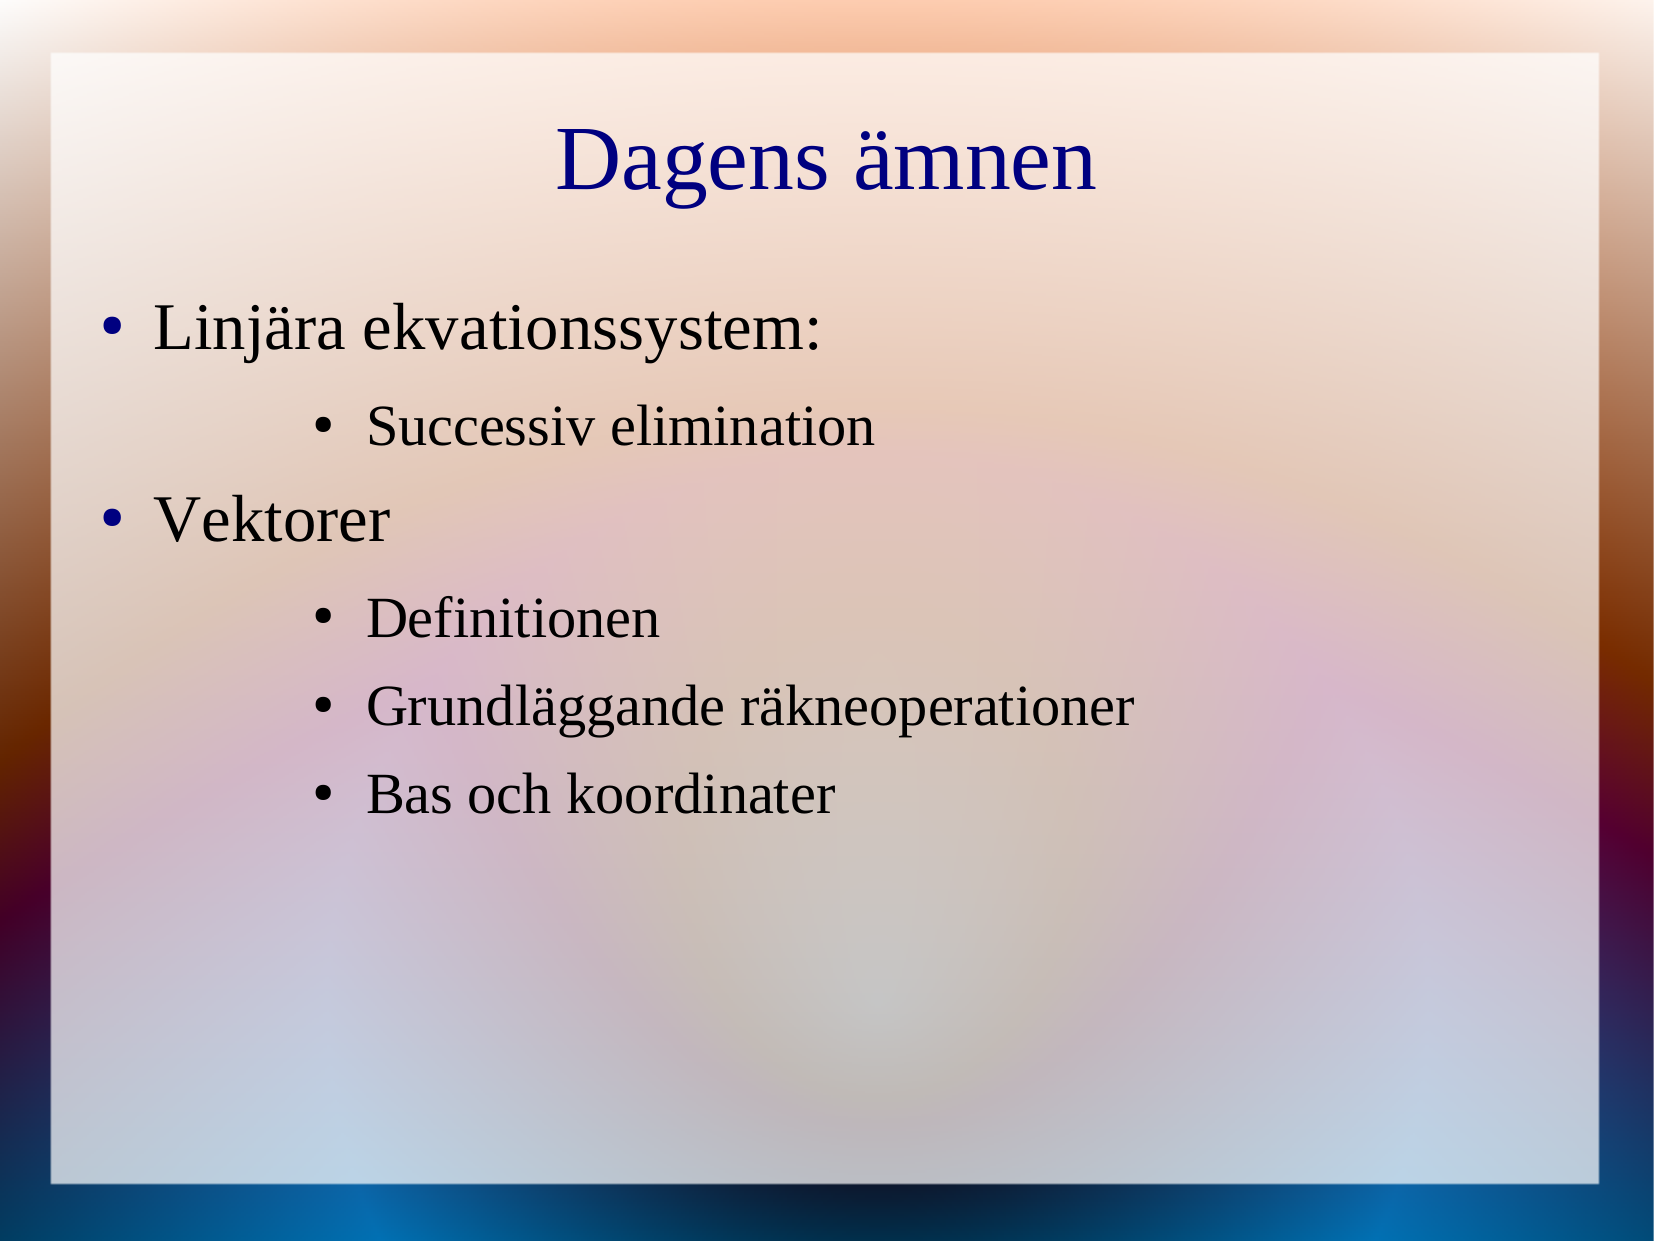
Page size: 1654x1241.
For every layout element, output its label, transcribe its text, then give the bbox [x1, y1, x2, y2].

title Dagens ämnen [82, 62, 1571, 256]
list Linjära ekvationssystem: Successiv elimination Vektorer Definitionen Grundläggande räkneoperationer Bas och koordinater [82, 290, 1571, 1019]
picture [0, 0, 1654, 1241]
